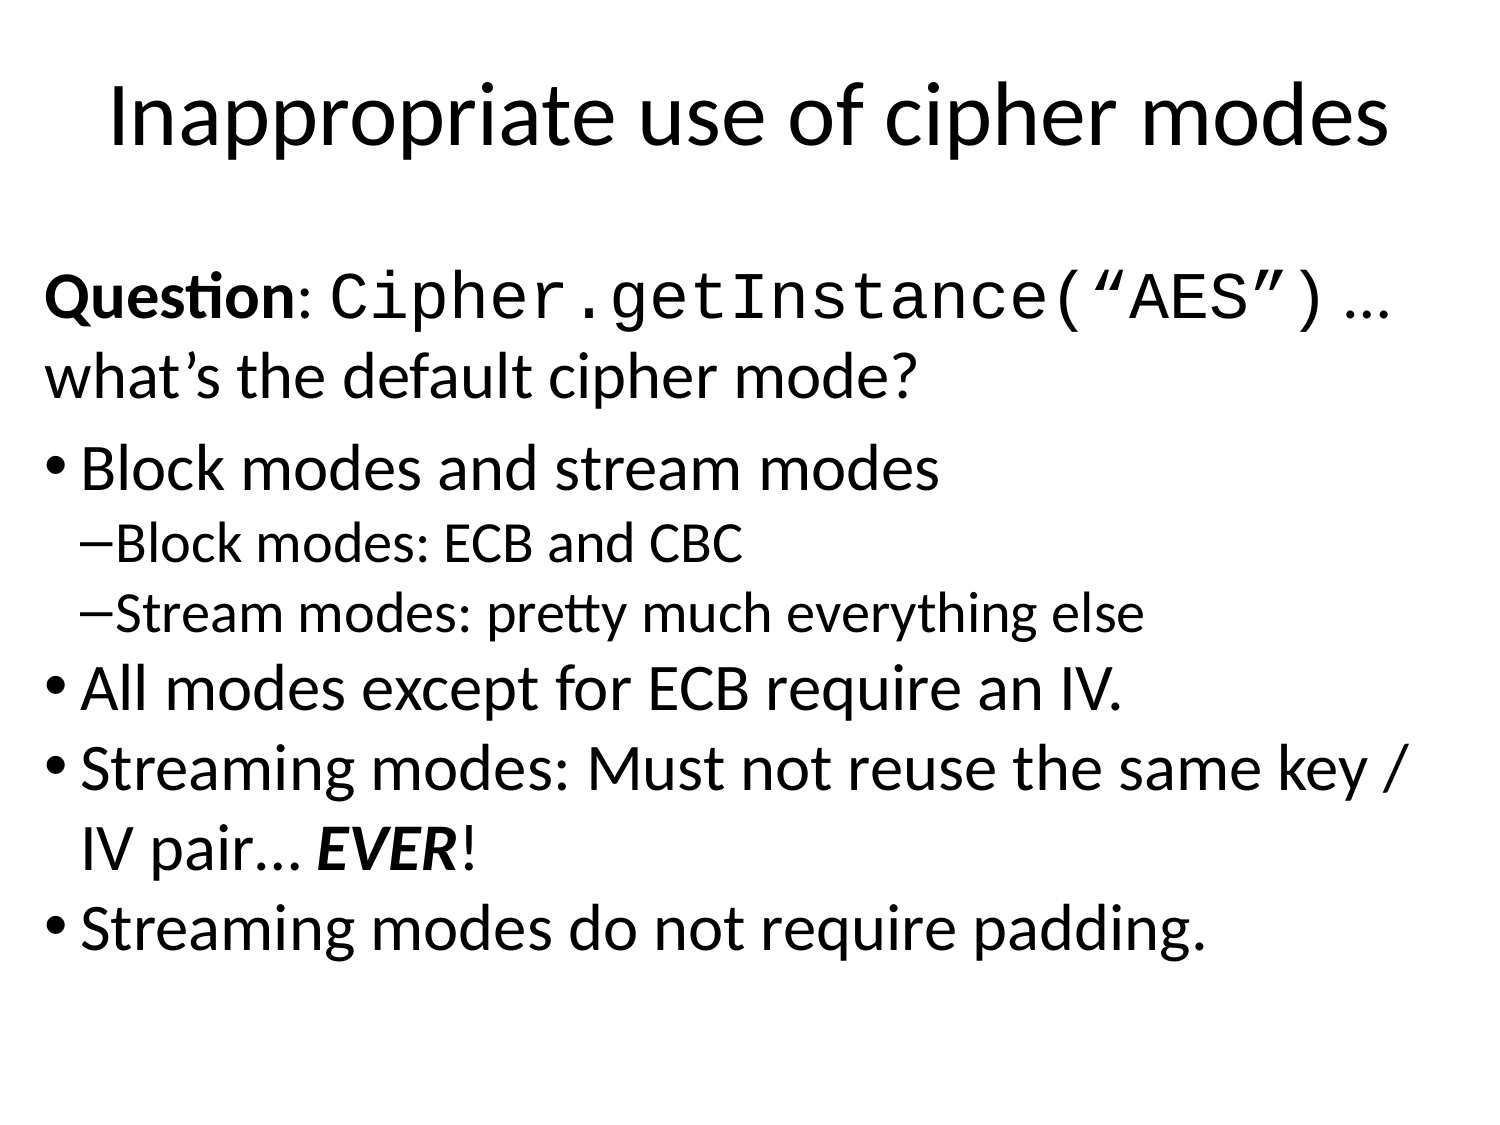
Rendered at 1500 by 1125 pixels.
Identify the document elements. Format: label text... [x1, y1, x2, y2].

text_box Inappropriate use of cipher modes [75, 15, 1425, 203]
text_box Question: Cipher.getInstance(“AES”) … what’s the default cipher mode? Block modes and stream modes Block modes: ECB and CBC Stream modes: pretty much everything else All modes except for ECB require an IV. Streaming modes: Must not reuse the same key / IV pair… EVER! Streaming modes do not require padding. [30, 244, 1456, 988]
